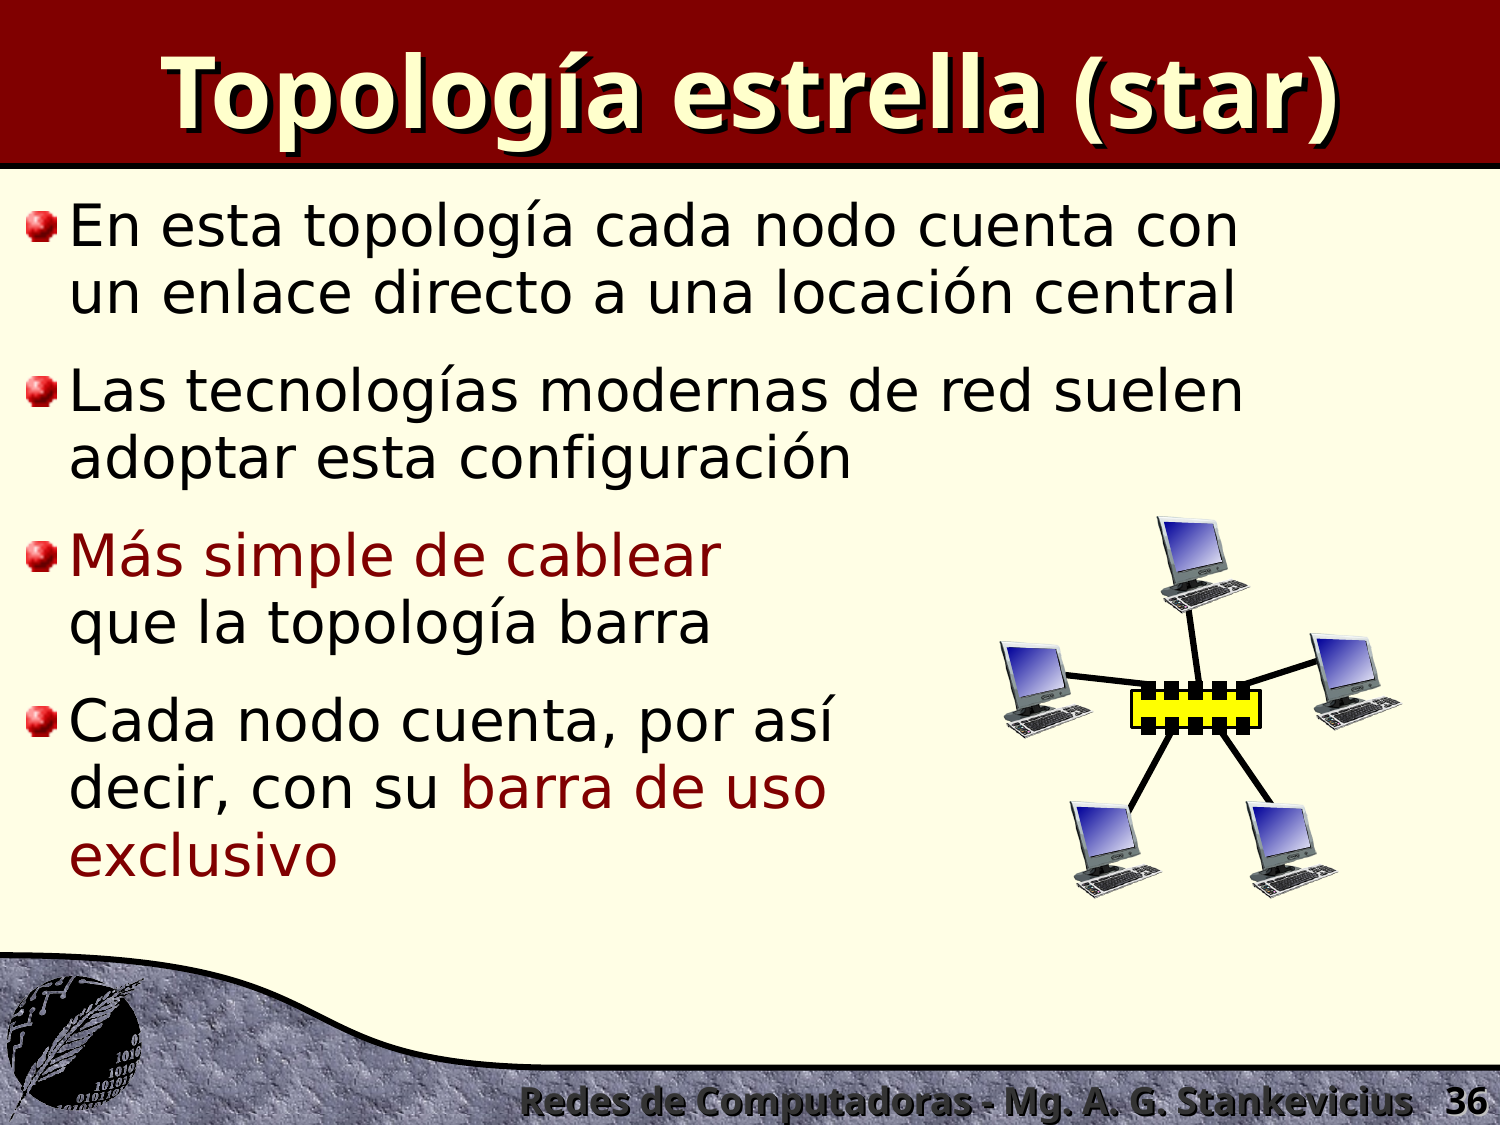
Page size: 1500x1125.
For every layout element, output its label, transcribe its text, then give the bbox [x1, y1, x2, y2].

picture [790, 1100, 795, 1110]
picture [1153, 511, 1273, 621]
picture [996, 636, 1116, 746]
text_box [1316, 638, 1375, 689]
text_box [1076, 806, 1135, 857]
title Topología estrella (star) [15, 5, 1485, 160]
text_box [1006, 647, 1065, 698]
picture [1066, 796, 1185, 906]
picture [0, 959, 1500, 1125]
text_box [1252, 806, 1311, 857]
picture [1306, 628, 1425, 738]
picture [1047, 1100, 1054, 1110]
picture [1242, 796, 1361, 906]
text_box [1131, 681, 1261, 735]
list En esta topología cada nodo cuenta con un enlace directo a una locación central Las tecnologías modernas de red suelen adoptar esta configuración Más simple de cablear que la topología barra Cada nodo cuenta, por así decir, con su barra de uso exclusivo [11, 192, 1486, 921]
text_box [1163, 521, 1222, 572]
